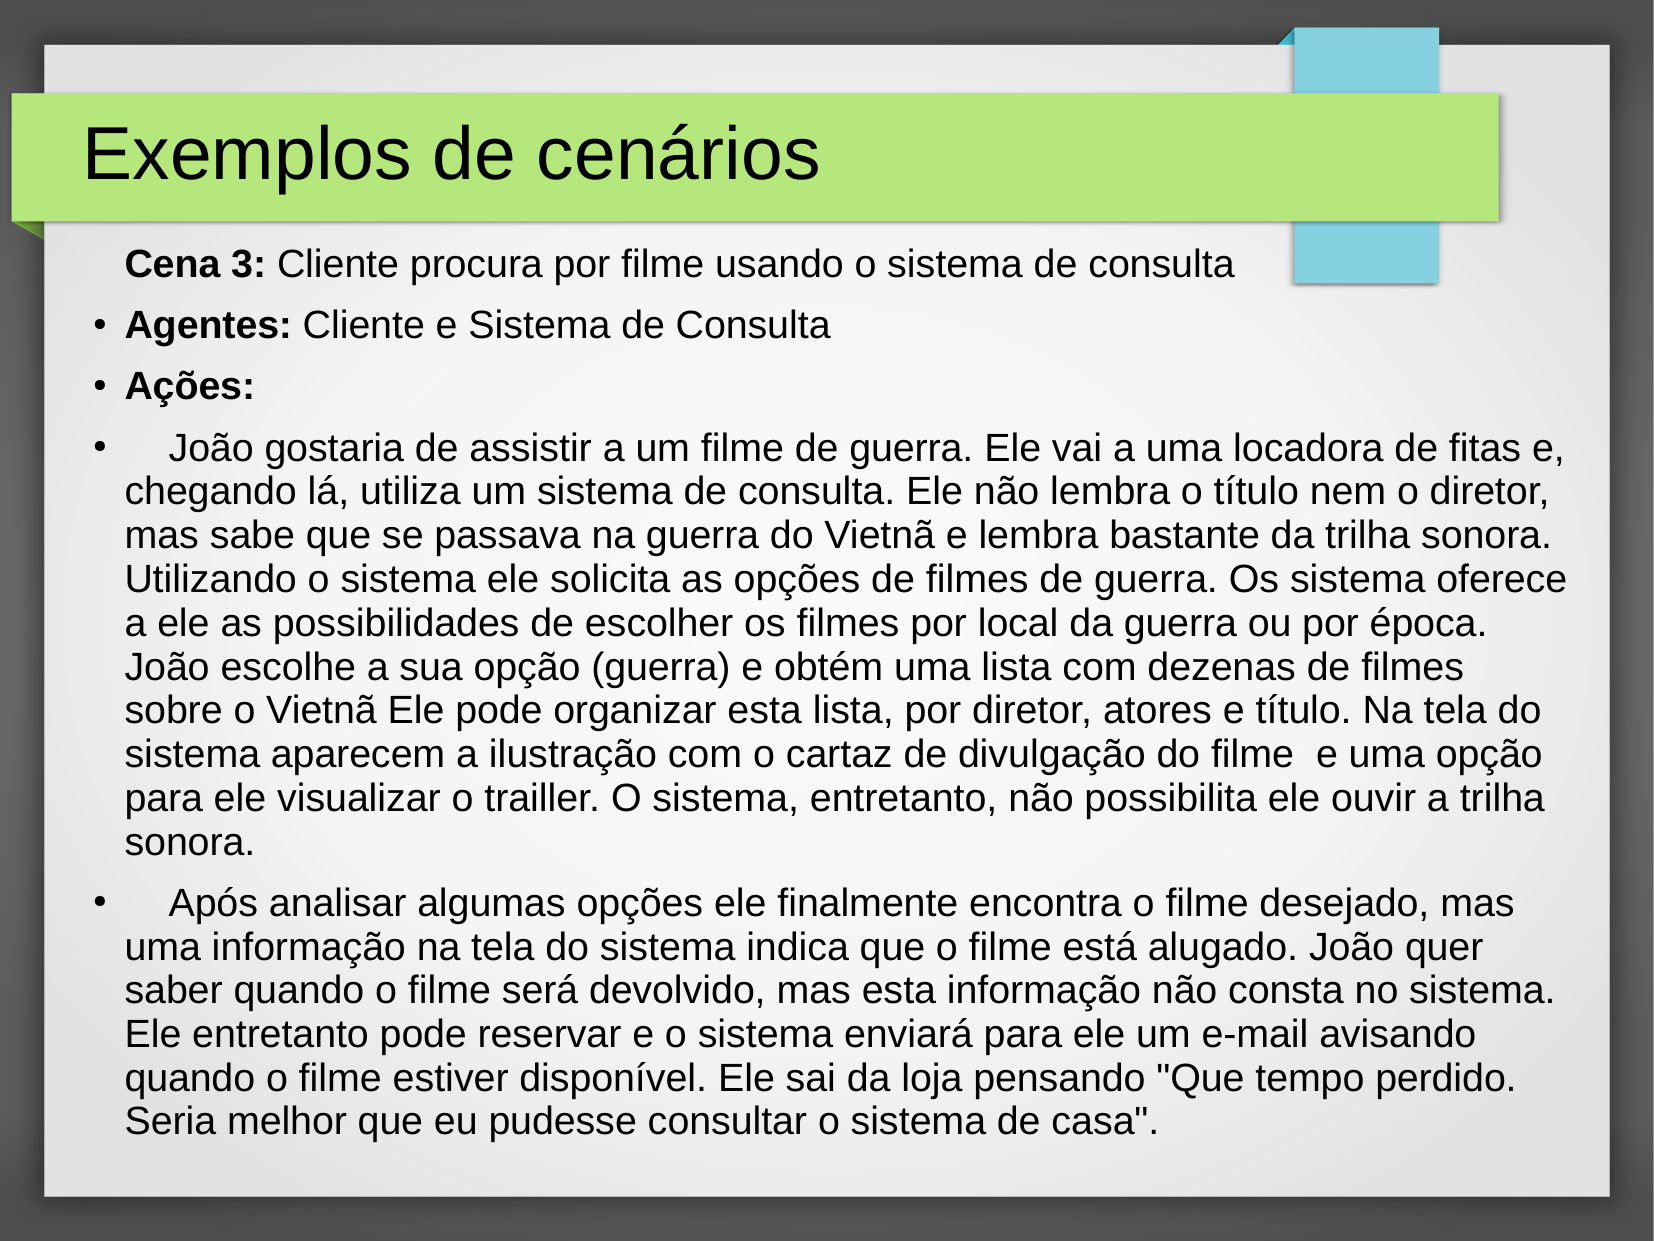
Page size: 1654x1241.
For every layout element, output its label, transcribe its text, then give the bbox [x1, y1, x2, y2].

title Exemplos de cenários [82, 94, 1264, 213]
picture [0, 0, 1654, 1241]
list Cena 3: Cliente procura por filme usando o sistema de consulta Agentes: Cliente e Sistema de Consulta Ações: João gostaria de assistir a um filme de guerra. Ele vai a uma locadora de fitas e, chegando lá, utiliza um sistema de consulta. Ele não lembra o título nem o diretor, mas sabe que se passava na guerra do Vietnã e lembra bastante da trilha sonora. Utilizando o sistema ele solicita as opções de filmes de guerra. Os sistema oferece a ele as possibilidades de escolher os filmes por local da guerra ou por época. João escolhe a sua opção (guerra) e obtém uma lista com dezenas de filmes sobre o Vietnã Ele pode organizar esta lista, por diretor, atores e título. Na tela do sistema aparecem a ilustração com o cartaz de divulgação do filme e uma opção para ele visualizar o trailler. O sistema, entretanto, não possibilita ele ouvir a trilha sonora. Após analisar algumas opções ele finalmente encontra o filme desejado, mas uma informação na tela do sistema indica que o filme está alugado. João quer saber quando o filme será devolvido, mas esta informação não consta no sistema. Ele entretanto pode reservar e o sistema enviará para ele um e-mail avisando quando o filme estiver disponível. Ele sai da loja pensando "Que tempo perdido. Seria melhor que eu pudesse consultar o sistema de casa". [82, 242, 1571, 1158]
